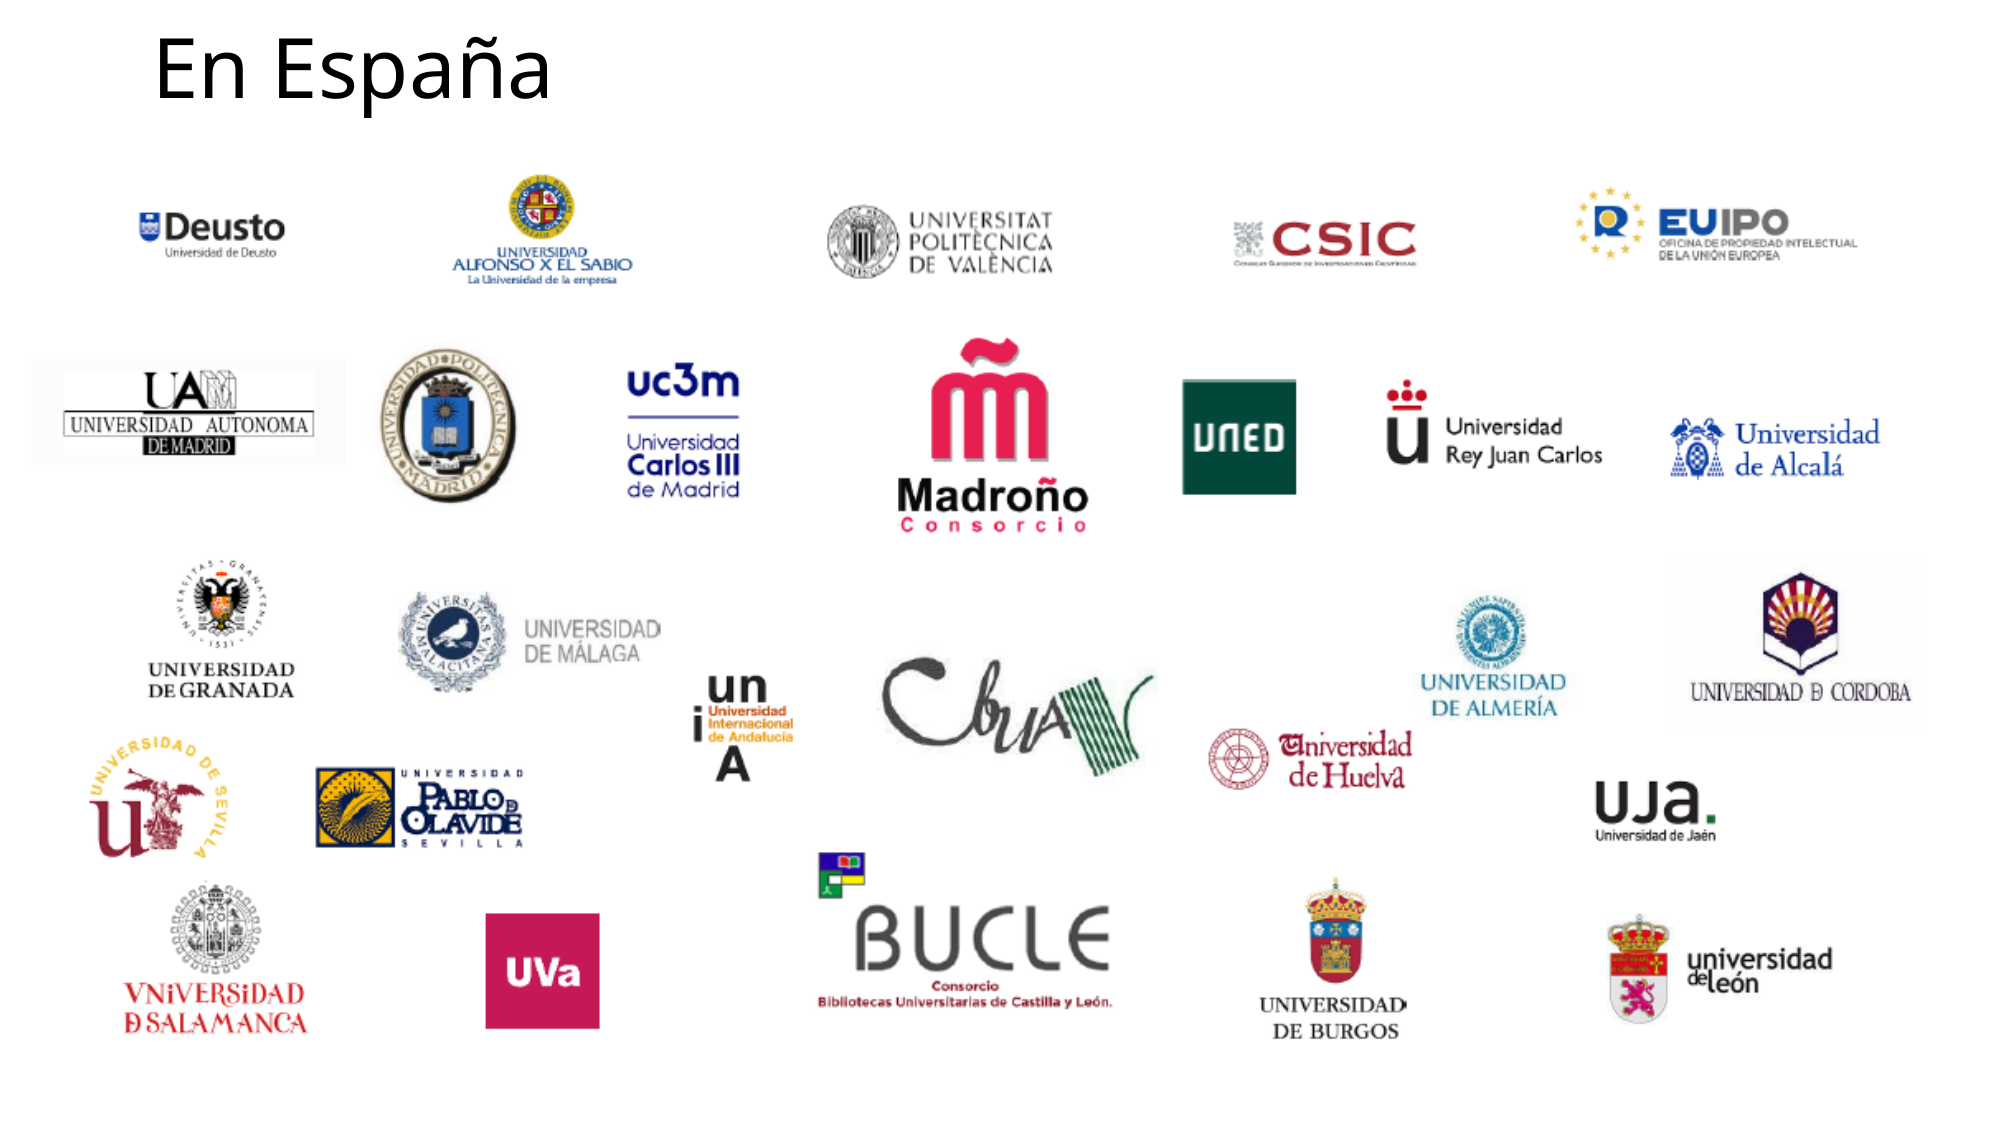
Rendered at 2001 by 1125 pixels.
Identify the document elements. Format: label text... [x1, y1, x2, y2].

title En España [137, 16, 1863, 126]
picture [9, 147, 1991, 1075]
